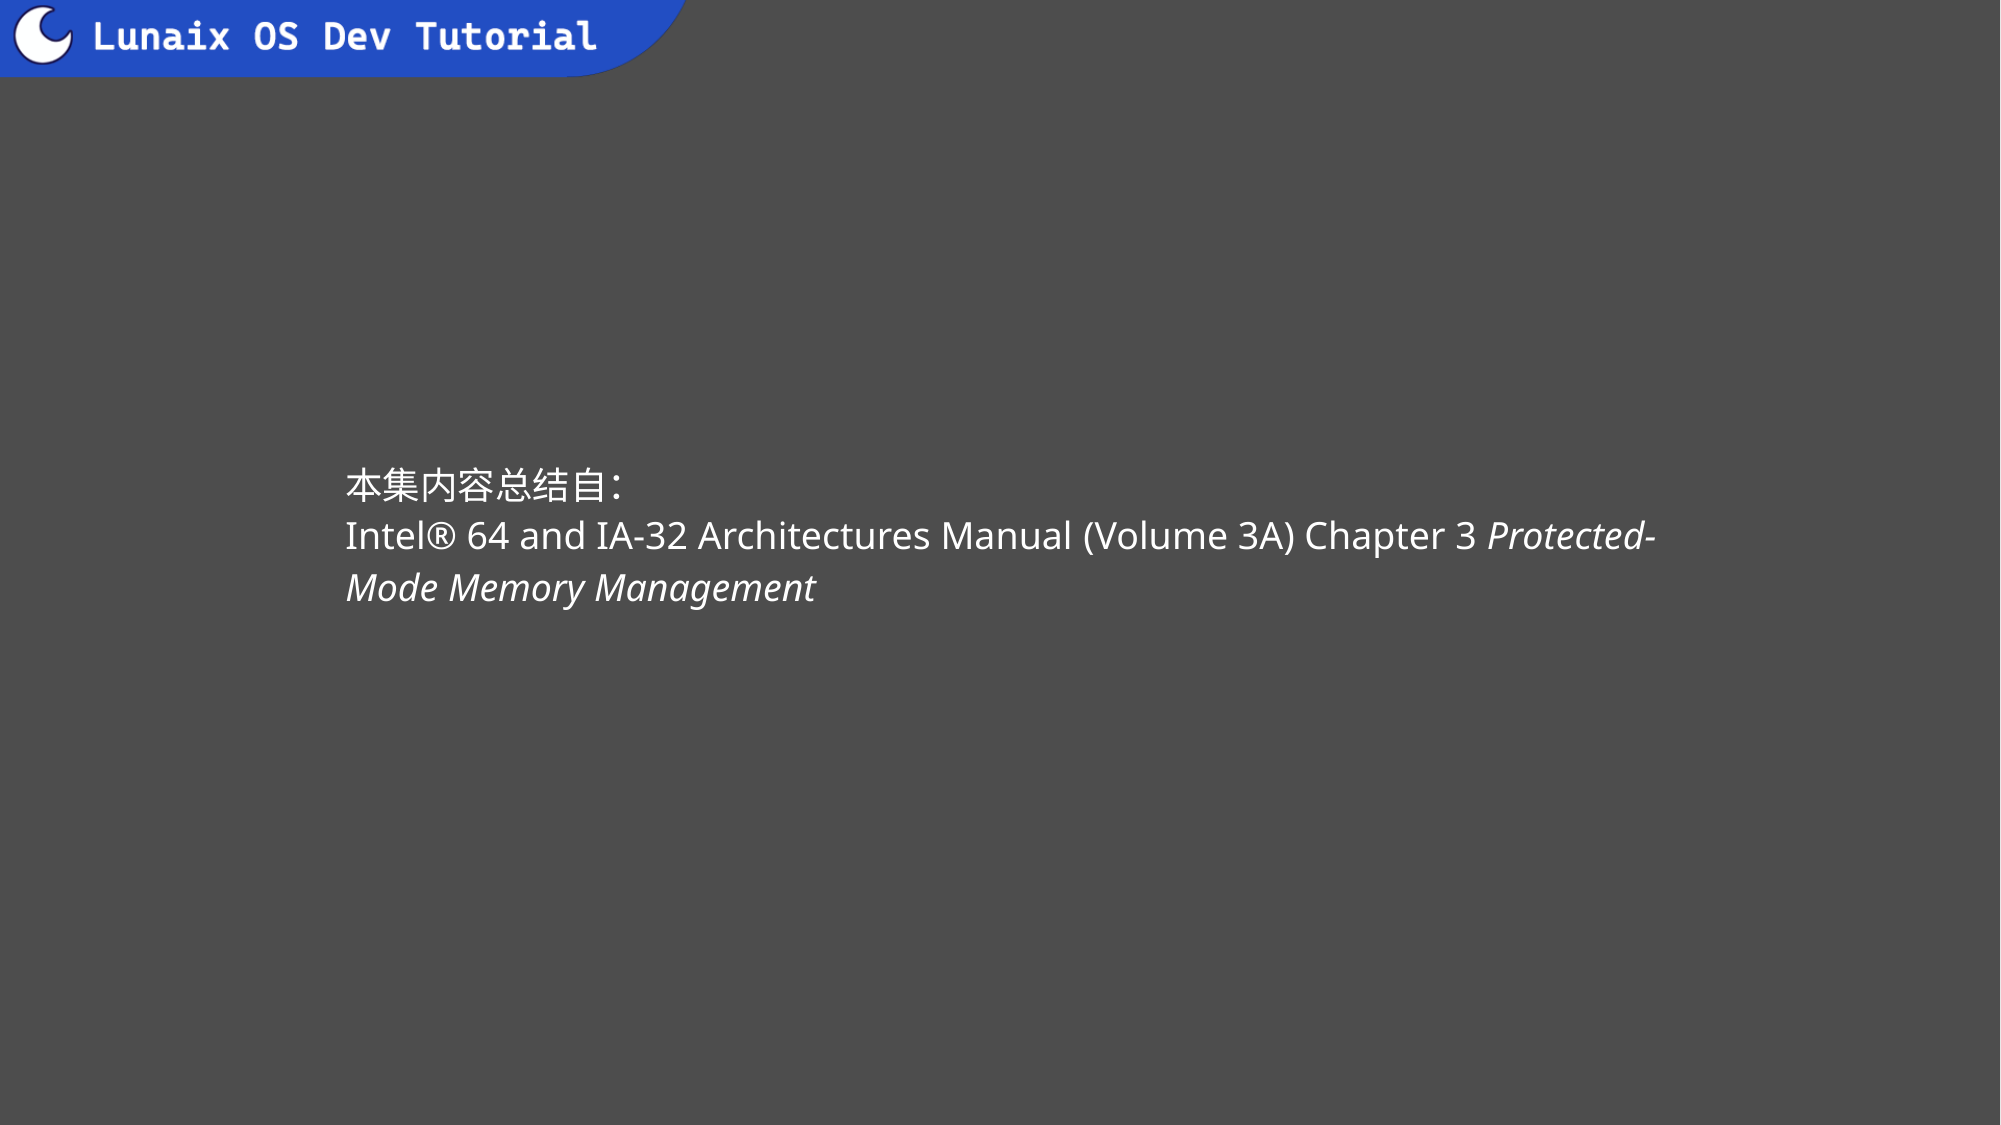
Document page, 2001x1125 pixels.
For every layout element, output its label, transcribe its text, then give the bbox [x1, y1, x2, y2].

text_box 本集内容总结自： Intel® 64 and IA-32 Architectures Manual (Volume 3A) Chapter 3 Protected-Mode Memory Management [330, 448, 1749, 626]
picture [0, 0, 2001, 1125]
